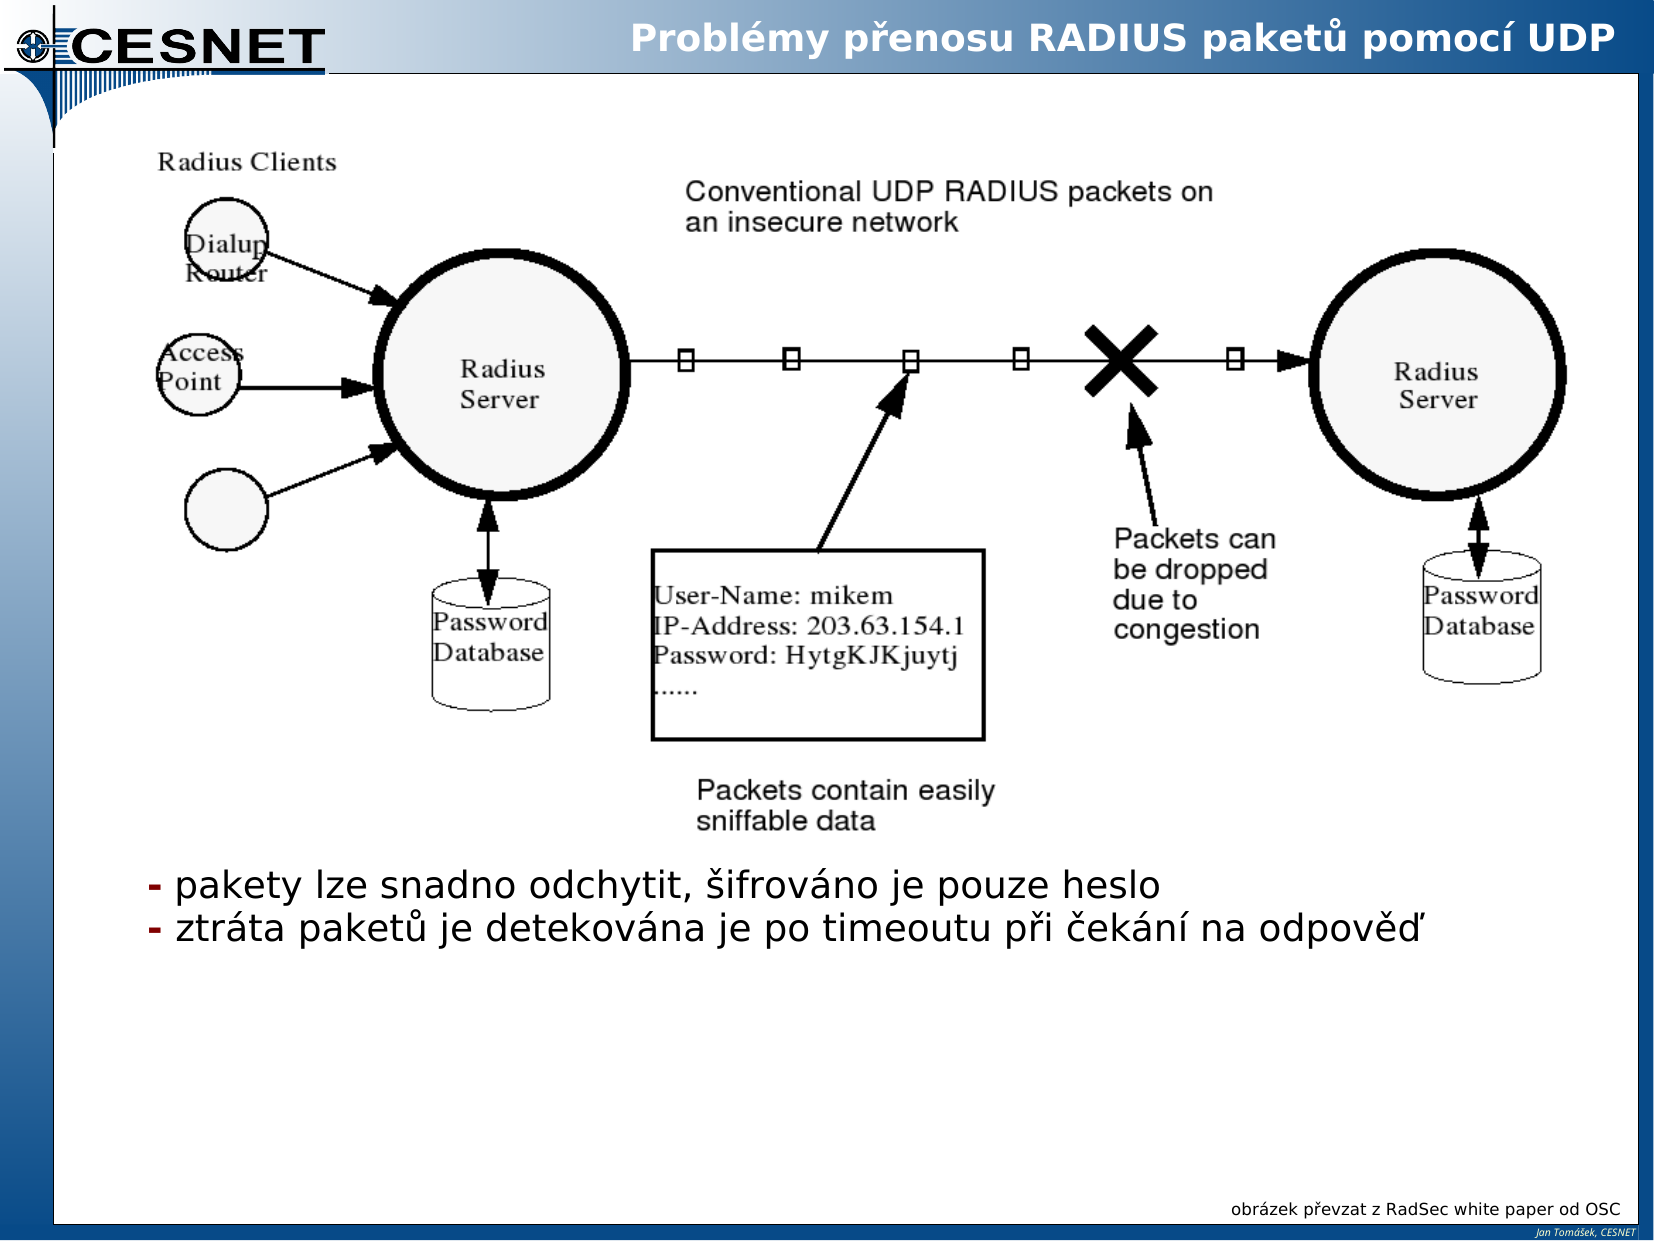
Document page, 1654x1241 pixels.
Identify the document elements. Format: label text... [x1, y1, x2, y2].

text_box - pakety lze snadno odchytit, šifrováno je pouze heslo - ztráta paketů je detekována je po timeoutu při čekání na odpověď [132, 856, 1438, 1113]
text_box Problémy přenosu RADIUS paketů pomocí UDP [352, 9, 1632, 68]
text_box [0, 0, 1654, 1241]
text_box obrázek převzat z RadSec white paper od OSC [1216, 1192, 1637, 1228]
picture [4, 5, 1594, 857]
text_box Jan Tomášek, CESNET [1328, 1224, 1651, 1241]
